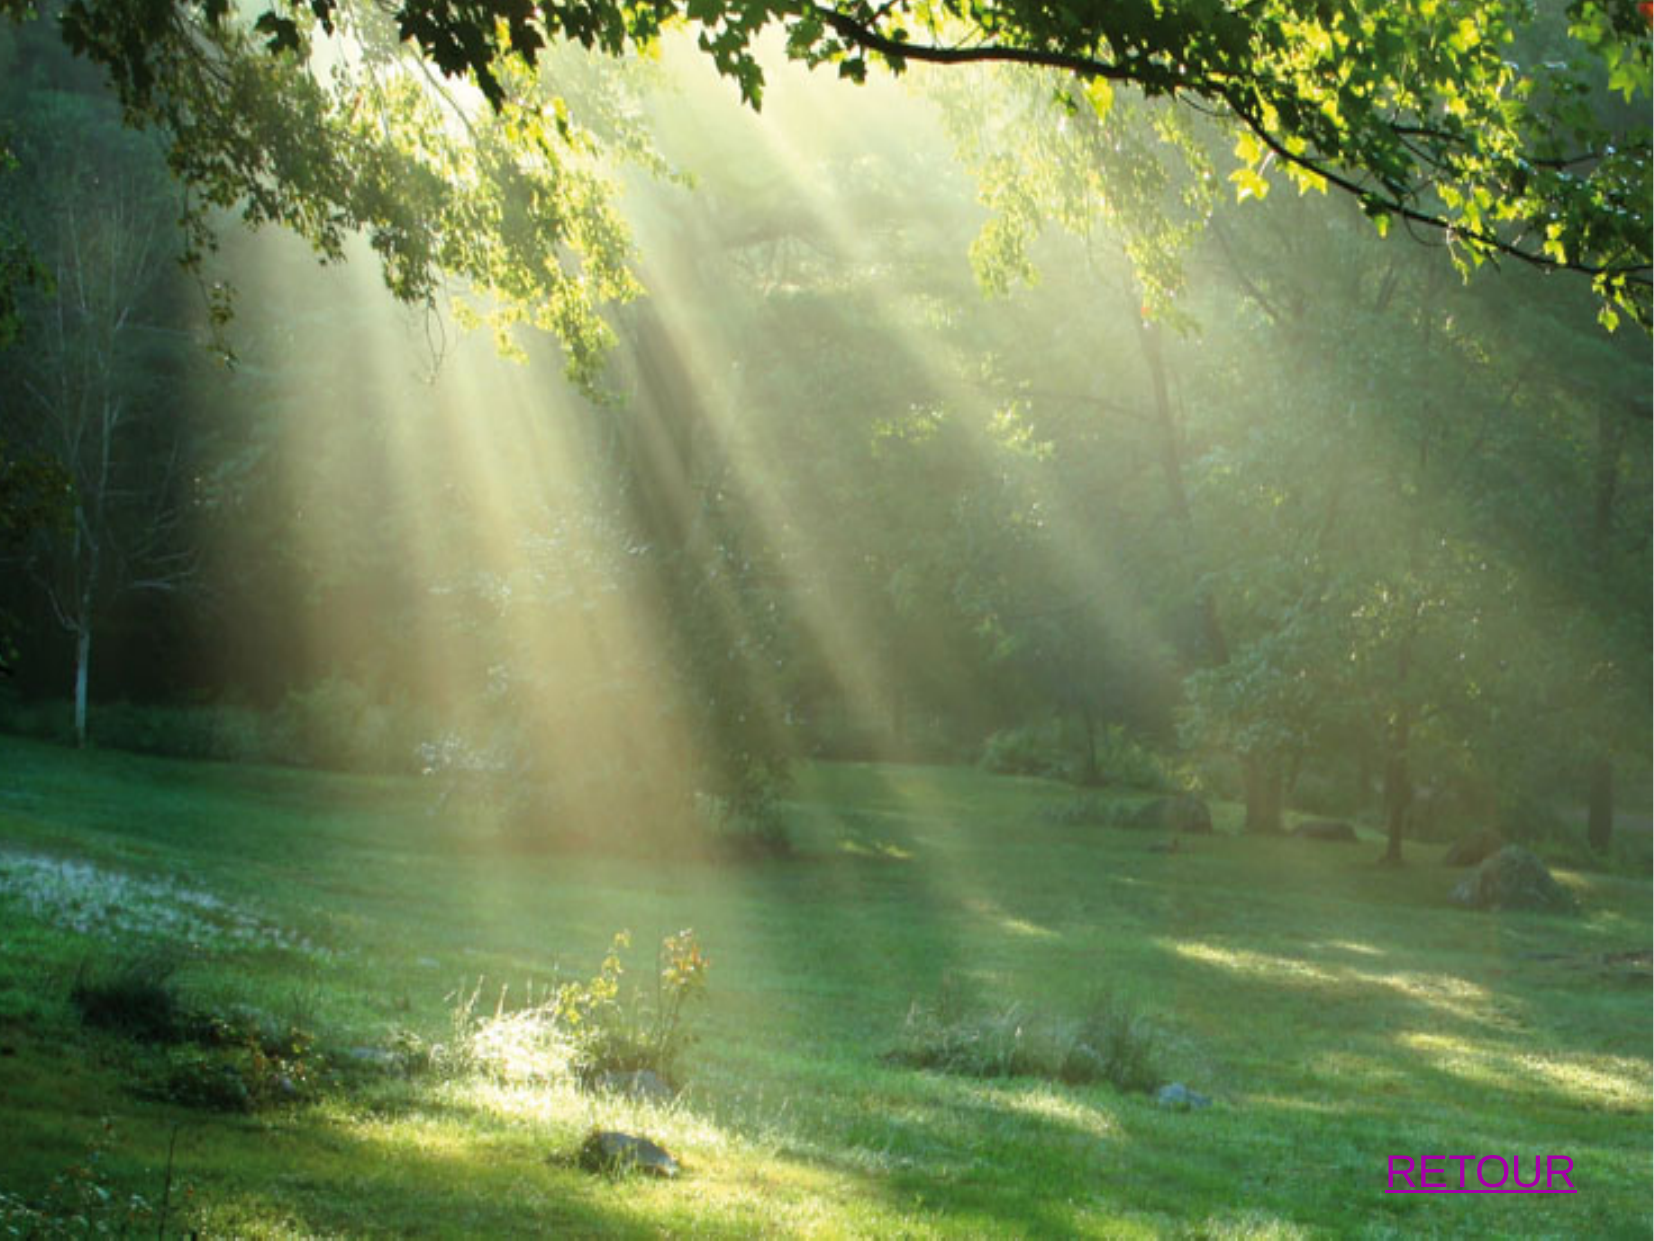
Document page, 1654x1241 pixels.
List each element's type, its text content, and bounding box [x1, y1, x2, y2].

text_box RETOUR [1370, 1139, 1654, 1205]
picture [0, 0, 1654, 1241]
